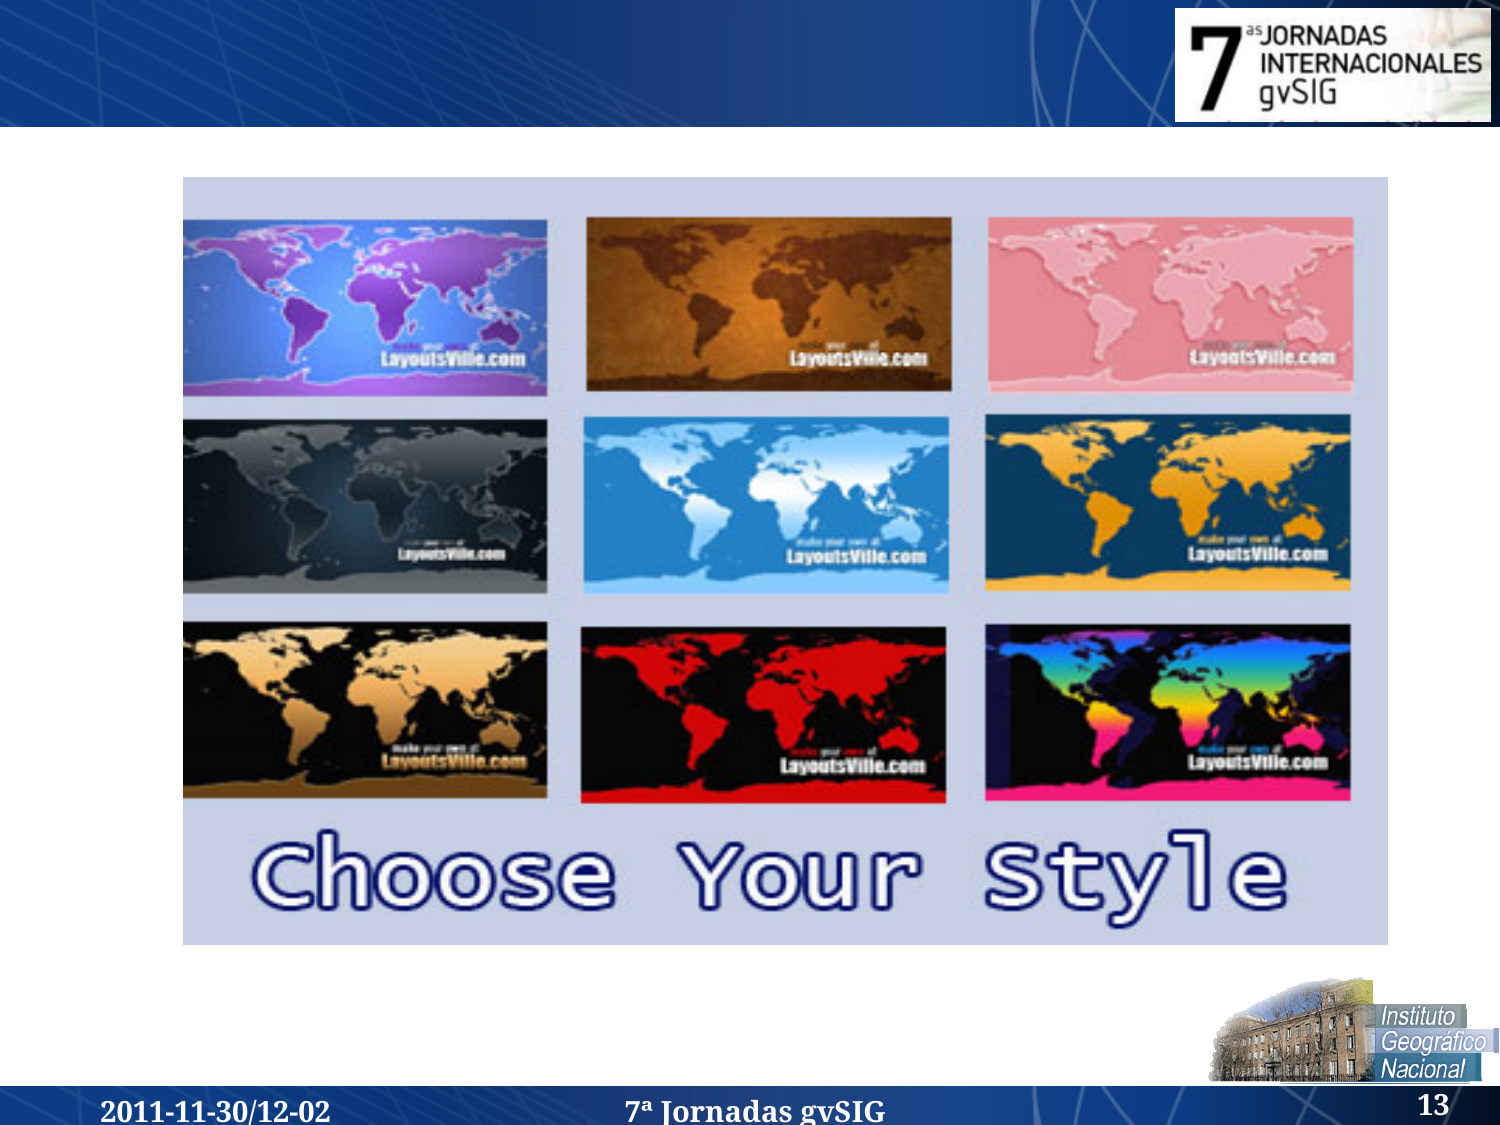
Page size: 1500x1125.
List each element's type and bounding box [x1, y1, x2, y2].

picture [0, 968, 1500, 1125]
picture [0, 0, 1500, 127]
picture [183, 177, 1388, 945]
